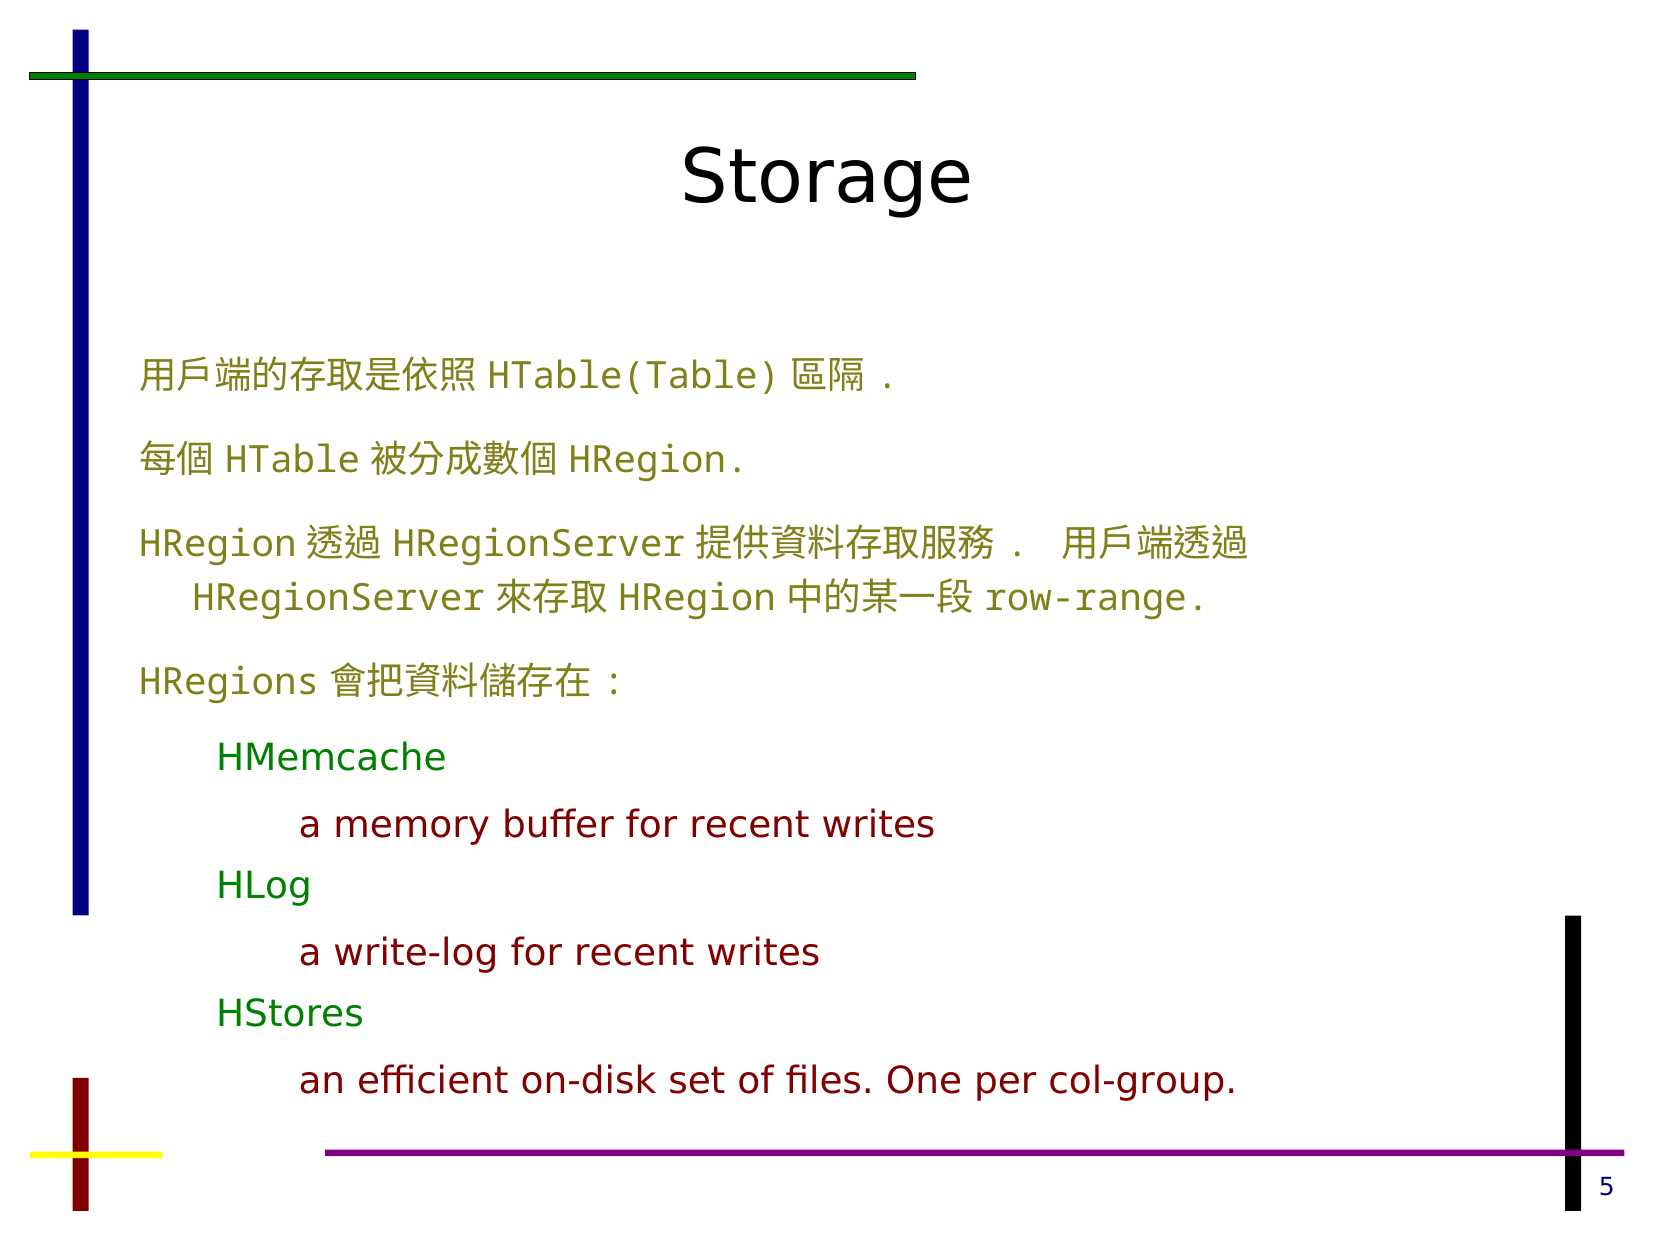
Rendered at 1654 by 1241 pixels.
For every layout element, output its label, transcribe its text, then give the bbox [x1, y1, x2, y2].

list 用戶端的存取是依照HTable(Table)區隔. 每個HTable被分成數個HRegion. HRegion透過HRegionServer提供資料存取服務. 用戶端透過HRegionServer來存取HRegion中的某一段row-range. HRegions會把資料儲存在: HMemcache a memory buffer for recent writes HLog a write-log for recent writes HStores an efficient on-disk set of files. One per col-group. [121, 344, 1534, 1112]
title Storage [121, 88, 1534, 266]
